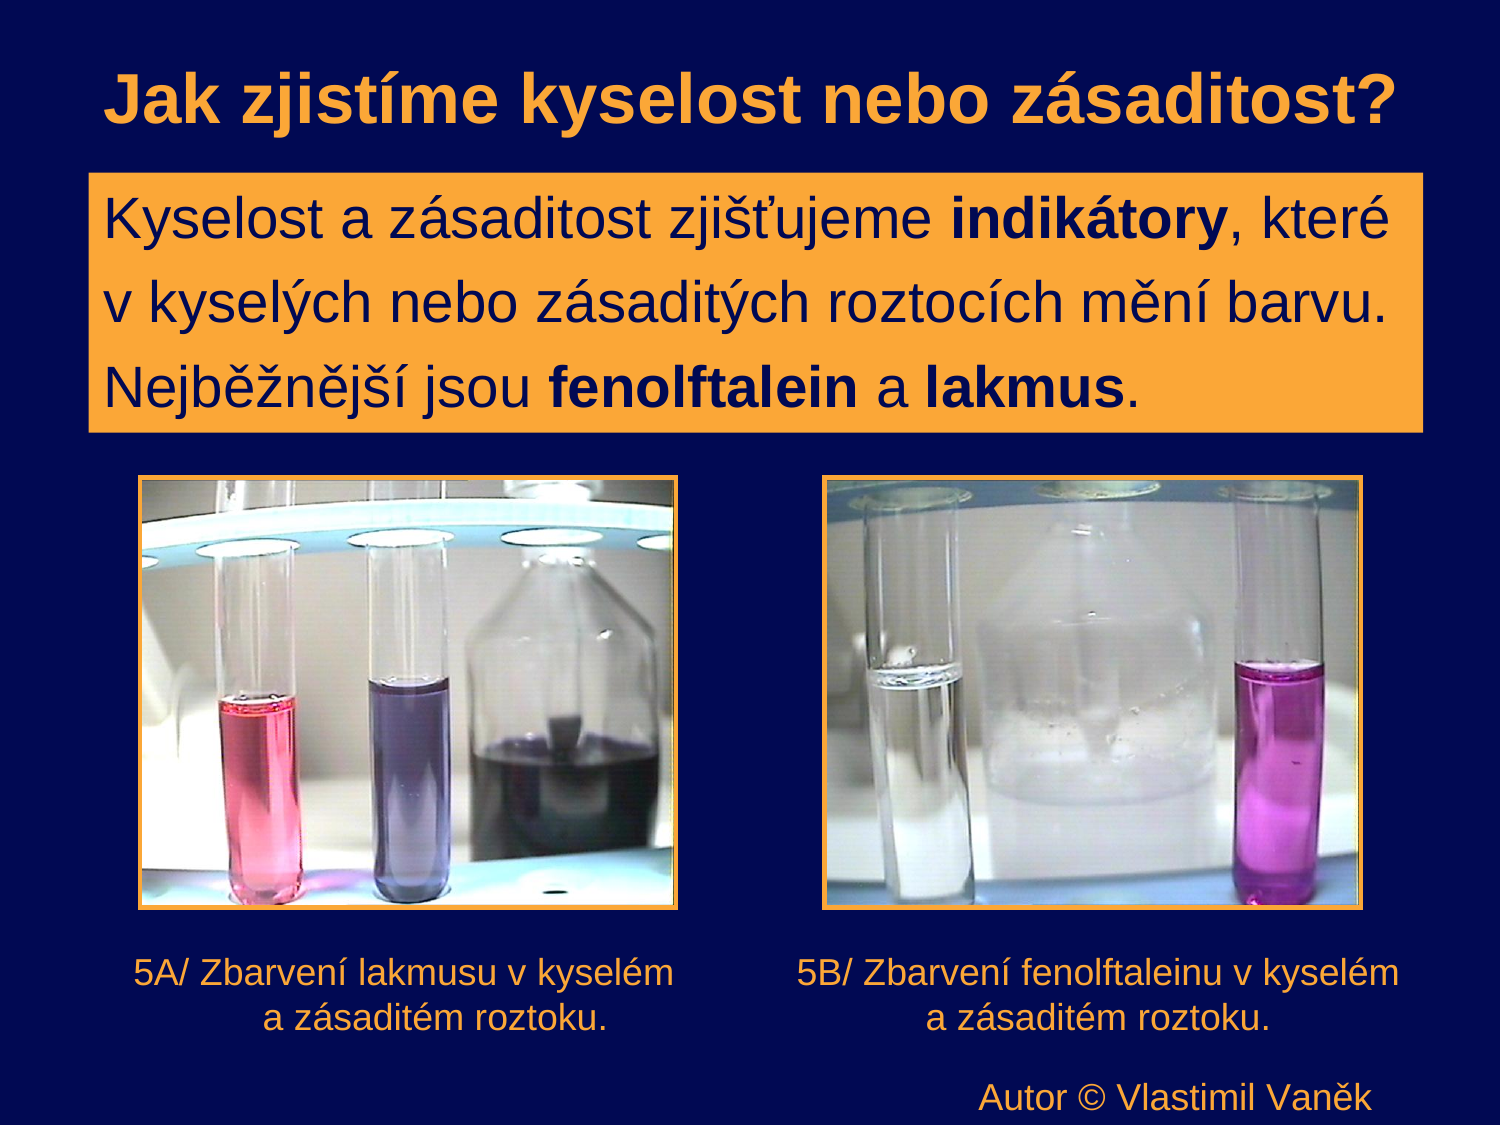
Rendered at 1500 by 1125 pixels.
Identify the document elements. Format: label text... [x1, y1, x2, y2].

text_box 5B/ Zbarvení fenolftaleinu v kyselém a zásaditém roztoku. [773, 940, 1424, 1047]
text_box [142, 479, 674, 906]
text_box Autor © Vlastimil Vaněk [850, 1064, 1500, 1125]
title Jak zjistíme kyselost nebo zásaditost? [76, 30, 1427, 159]
text_box 5A/ Zbarvení lakmusu v kyselém a zásaditém roztoku. [76, 940, 742, 1047]
text_box [827, 479, 1359, 906]
list Kyselost a zásaditost zjišťujeme indikátory, které v kyselých nebo zásaditých roztocích mění barvu. Nejběžnější jsou fenolftalein a lakmus. [88, 172, 1424, 433]
